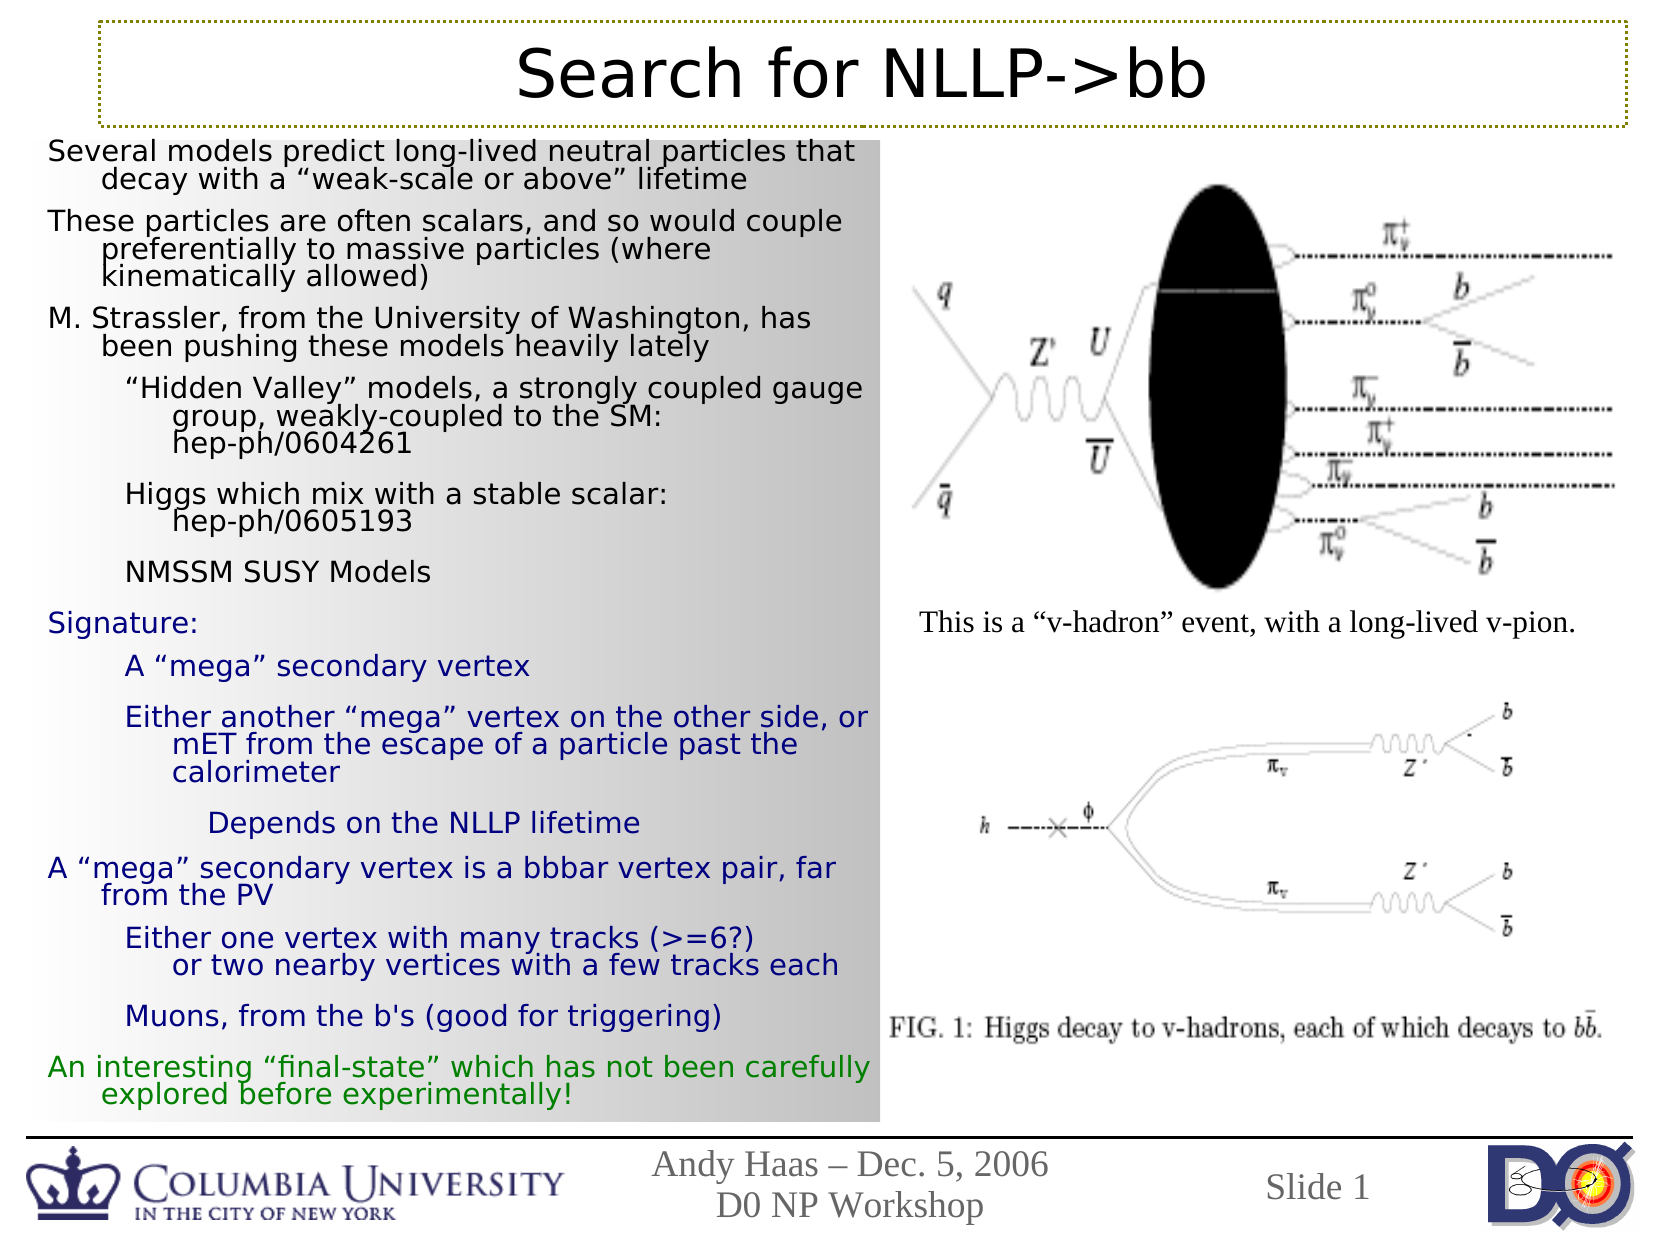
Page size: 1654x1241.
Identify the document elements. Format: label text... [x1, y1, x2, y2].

text_box This is a “v-hadron” event, with a long-lived v-pion. [919, 604, 1578, 640]
picture [881, 684, 1620, 1057]
title Search for NLLP->bb [99, 21, 1627, 127]
list Several models predict long-lived neutral particles that decay with a “weak-scale or above” lifetime These particles are often scalars, and so would couple preferentially to massive particles (where kinematically allowed) M. Strassler, from the University of Washington, has been pushing these models heavily lately “Hidden Valley” models, a strongly coupled gauge group, weakly-coupled to the SM: hep-ph/0604261 Higgs which mix with a stable scalar: hep-ph/0605193 NMSSM SUSY Models Signature: A “mega” secondary vertex Either another “mega” vertex on the other side, or mET from the escape of a particle past the calorimeter Depends on the NLLP lifetime A “mega” secondary vertex is a bbbar vertex pair, far from the PV Either one vertex with many tracks (>=6?) or two nearby vertices with a few tracks each Muons, from the b's (good for triggering) An interesting “final-state” which has not been carefully explored before experimentally! [30, 140, 881, 1122]
picture [881, 141, 1653, 600]
picture [1479, 1140, 1639, 1233]
picture [26, 1146, 565, 1220]
